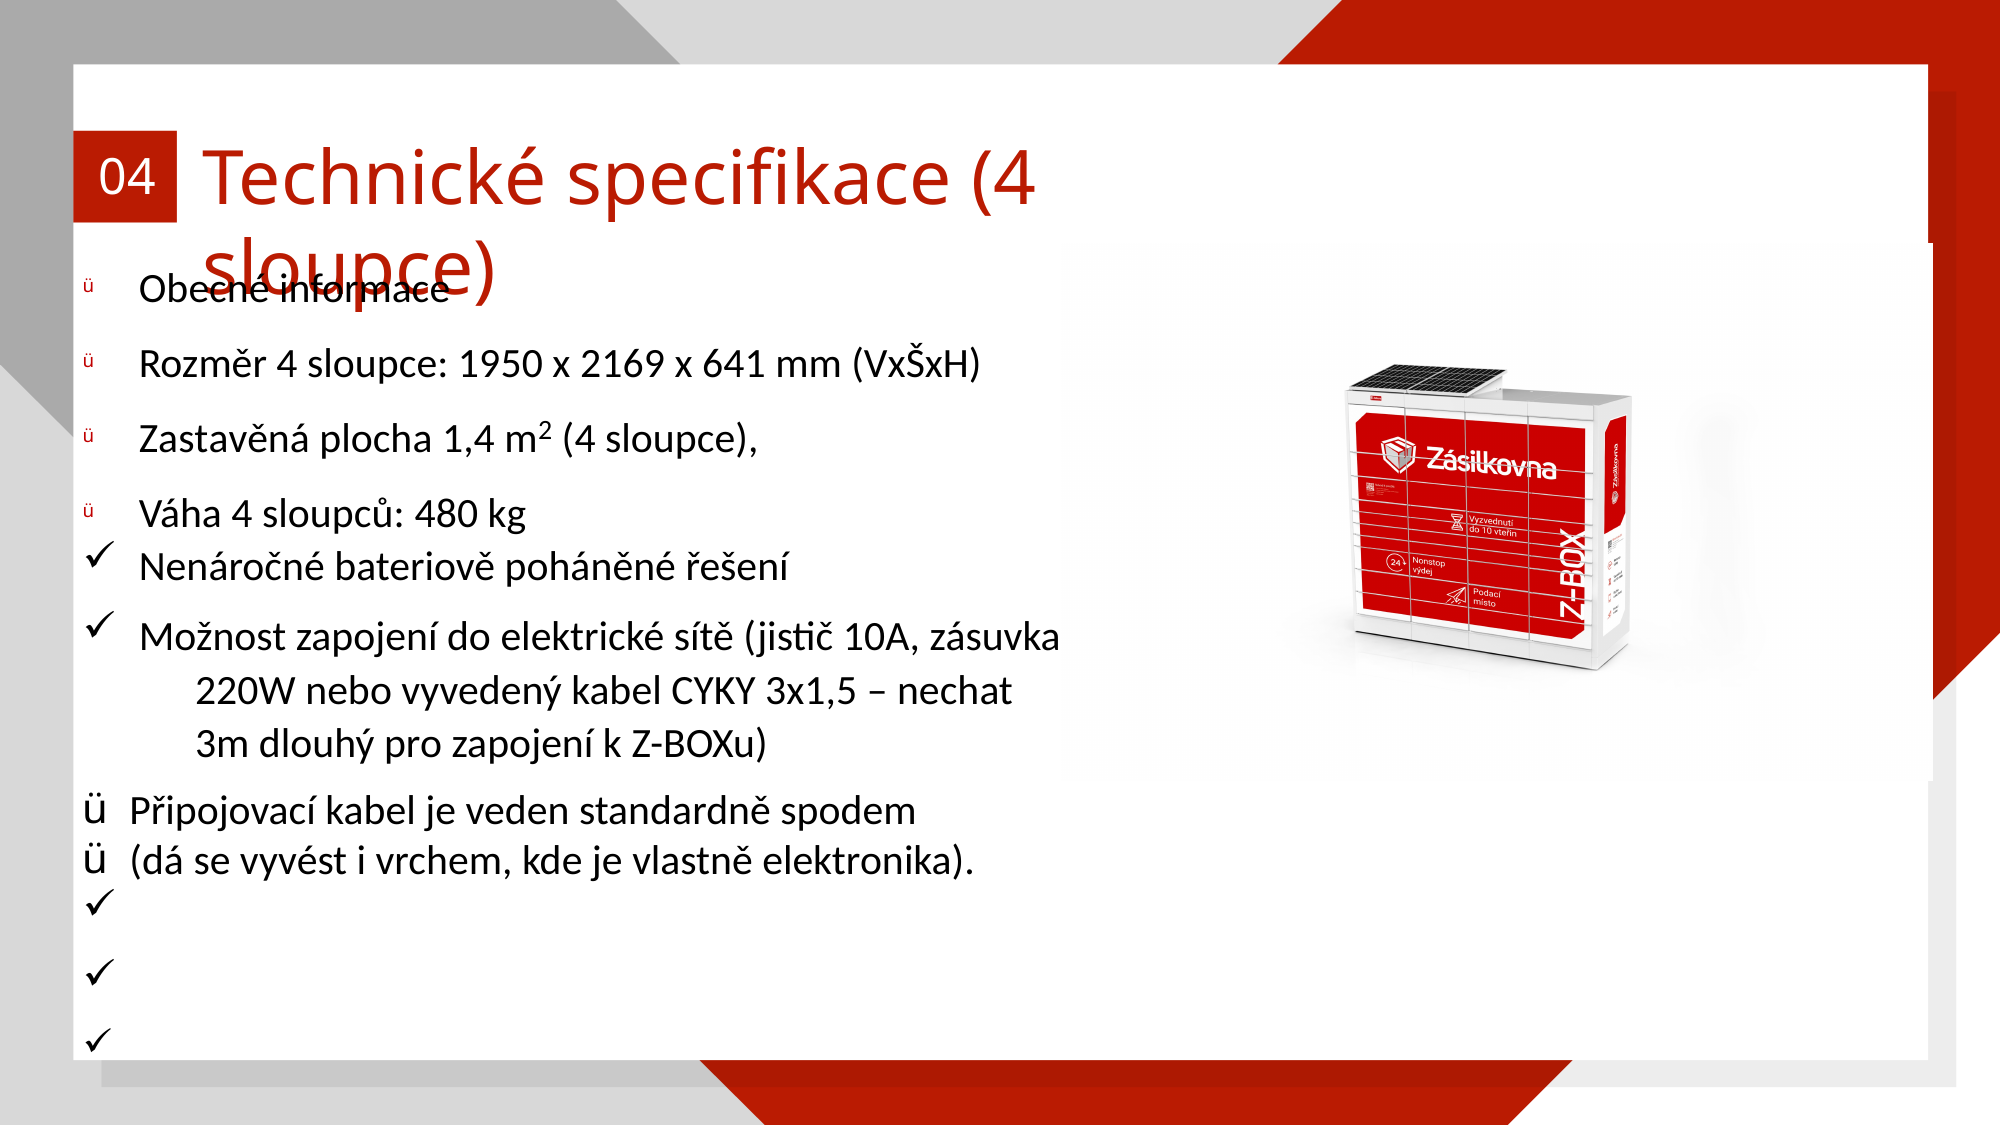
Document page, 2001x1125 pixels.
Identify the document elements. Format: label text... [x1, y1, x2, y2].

text_box Technické specifikace (4 sloupce) [187, 121, 1351, 228]
text_box Obecné informace Rozměr 4 sloupce: 1950 x 2169 x 641 mm (VxŠxH) Zastavěná plocha 1,4 m2 (4 sloupce), Váha 4 sloupců: 480 kg Nenáročné bateriově poháněné řešení Možnost zapojení do elektrické sítě (jistič 10A, zásuvka 220W nebo vyvedený kabel CYKY 3x1,5 – nechat 3m dlouhý pro zapojení k Z-BOXu) Připojovací kabel je veden standardně spodem (dá se vyvést i vrchem, kde je vlastně elektronika). [67, 227, 1085, 1085]
text_box 04 [83, 137, 174, 213]
picture [0, 0, 2000, 1125]
